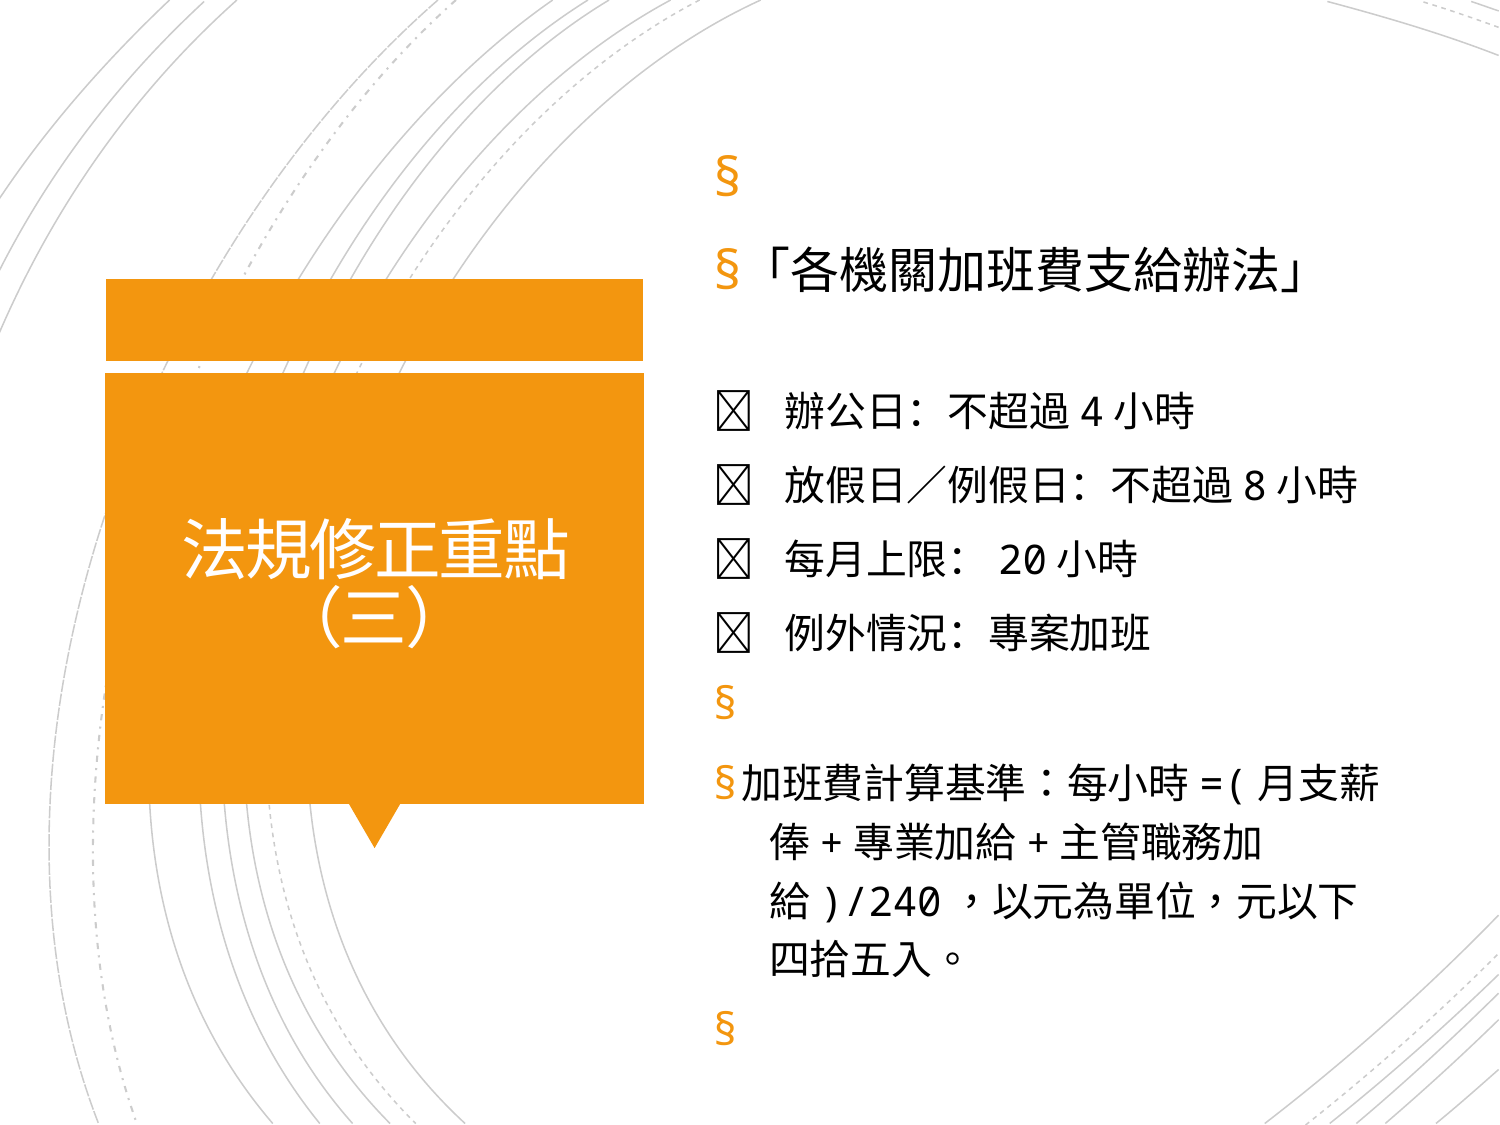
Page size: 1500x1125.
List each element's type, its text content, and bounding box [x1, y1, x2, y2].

list 「各機關加班費支給辦法」 📌 辦公日：不超過4小時 📌 放假日／例假日：不超過8小時 📌 每月上限：20小時 📌 例外情況：專案加班 加班費計算基準：每小時=(月支薪俸+專業加給+主管職務加給)/240，以元為單位，元以下四拾五入。 [699, 131, 1396, 993]
title 法規修正重點（三） [118, 385, 630, 790]
